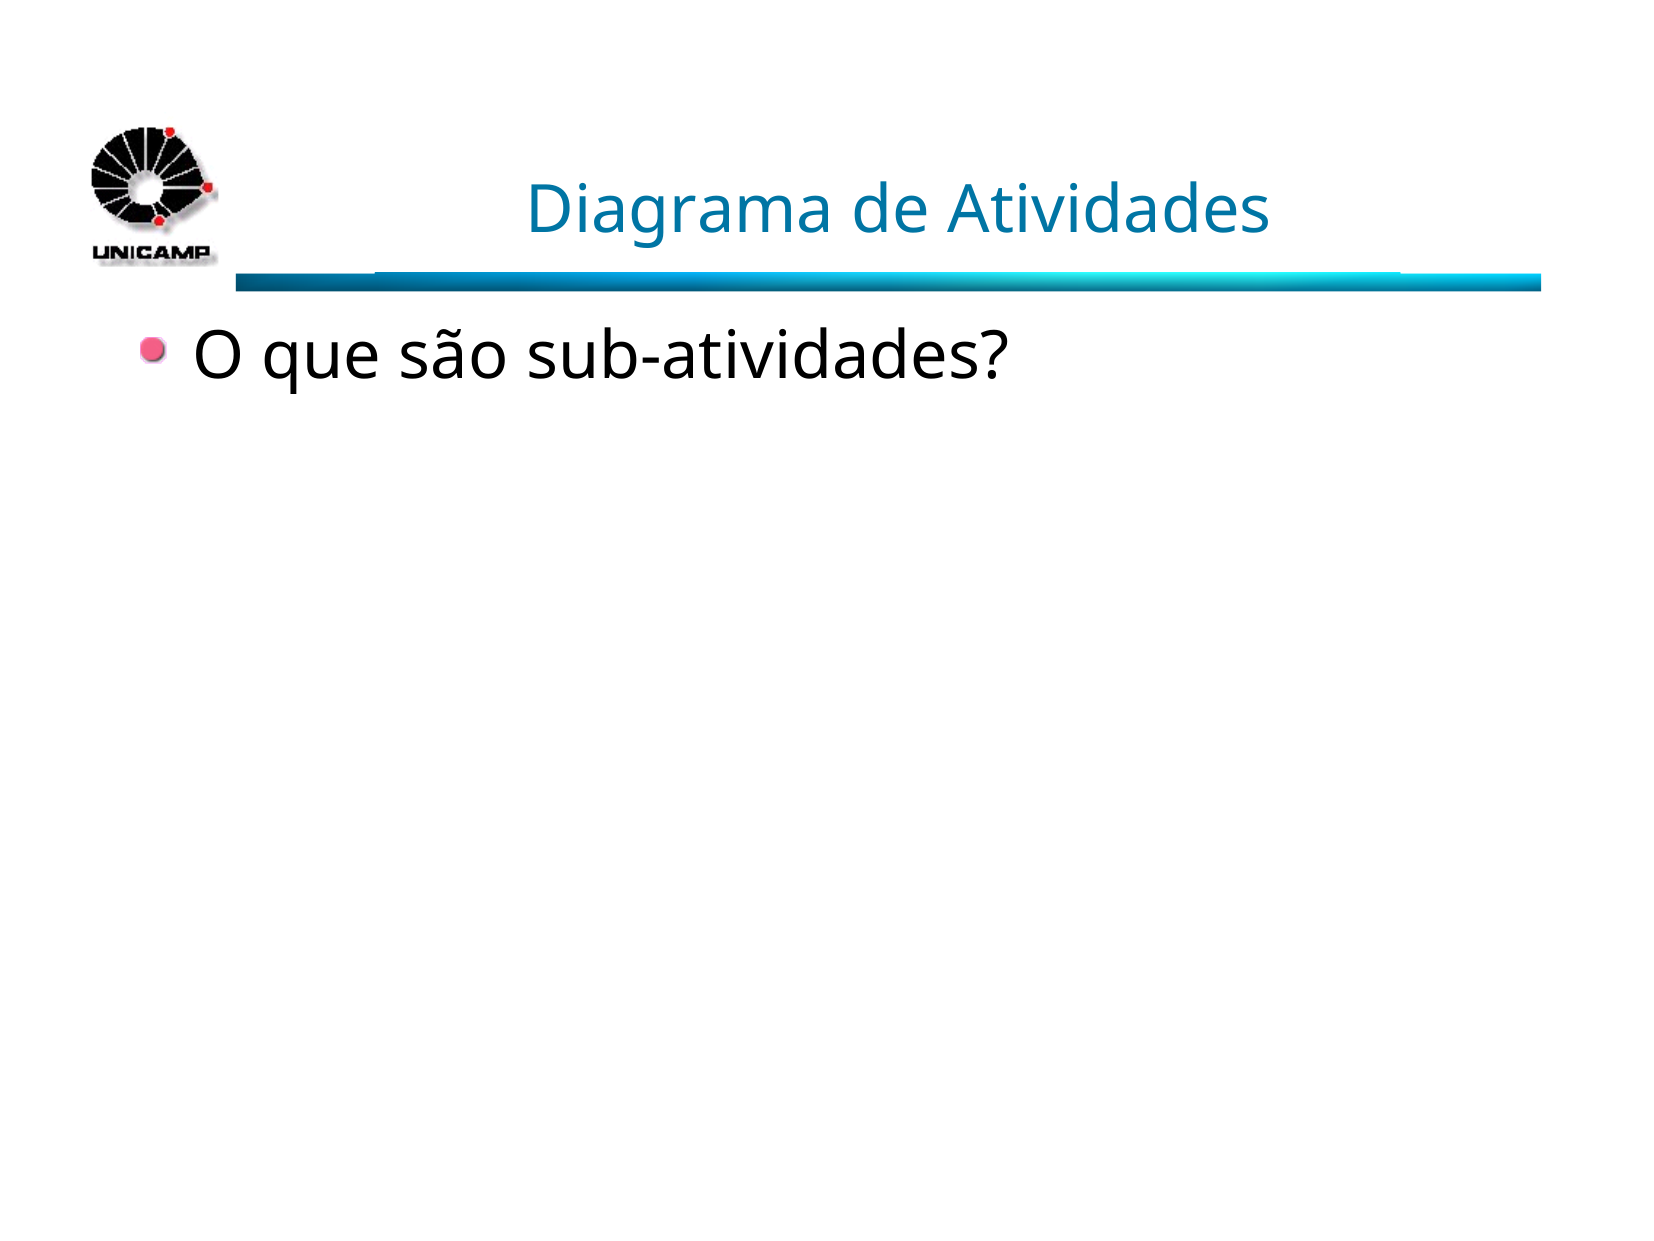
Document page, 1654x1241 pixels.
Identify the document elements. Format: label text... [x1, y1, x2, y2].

picture [125, 272, 1654, 295]
list O que são sub-atividades? [121, 309, 1534, 1182]
title Diagrama de Atividades [264, 42, 1534, 250]
